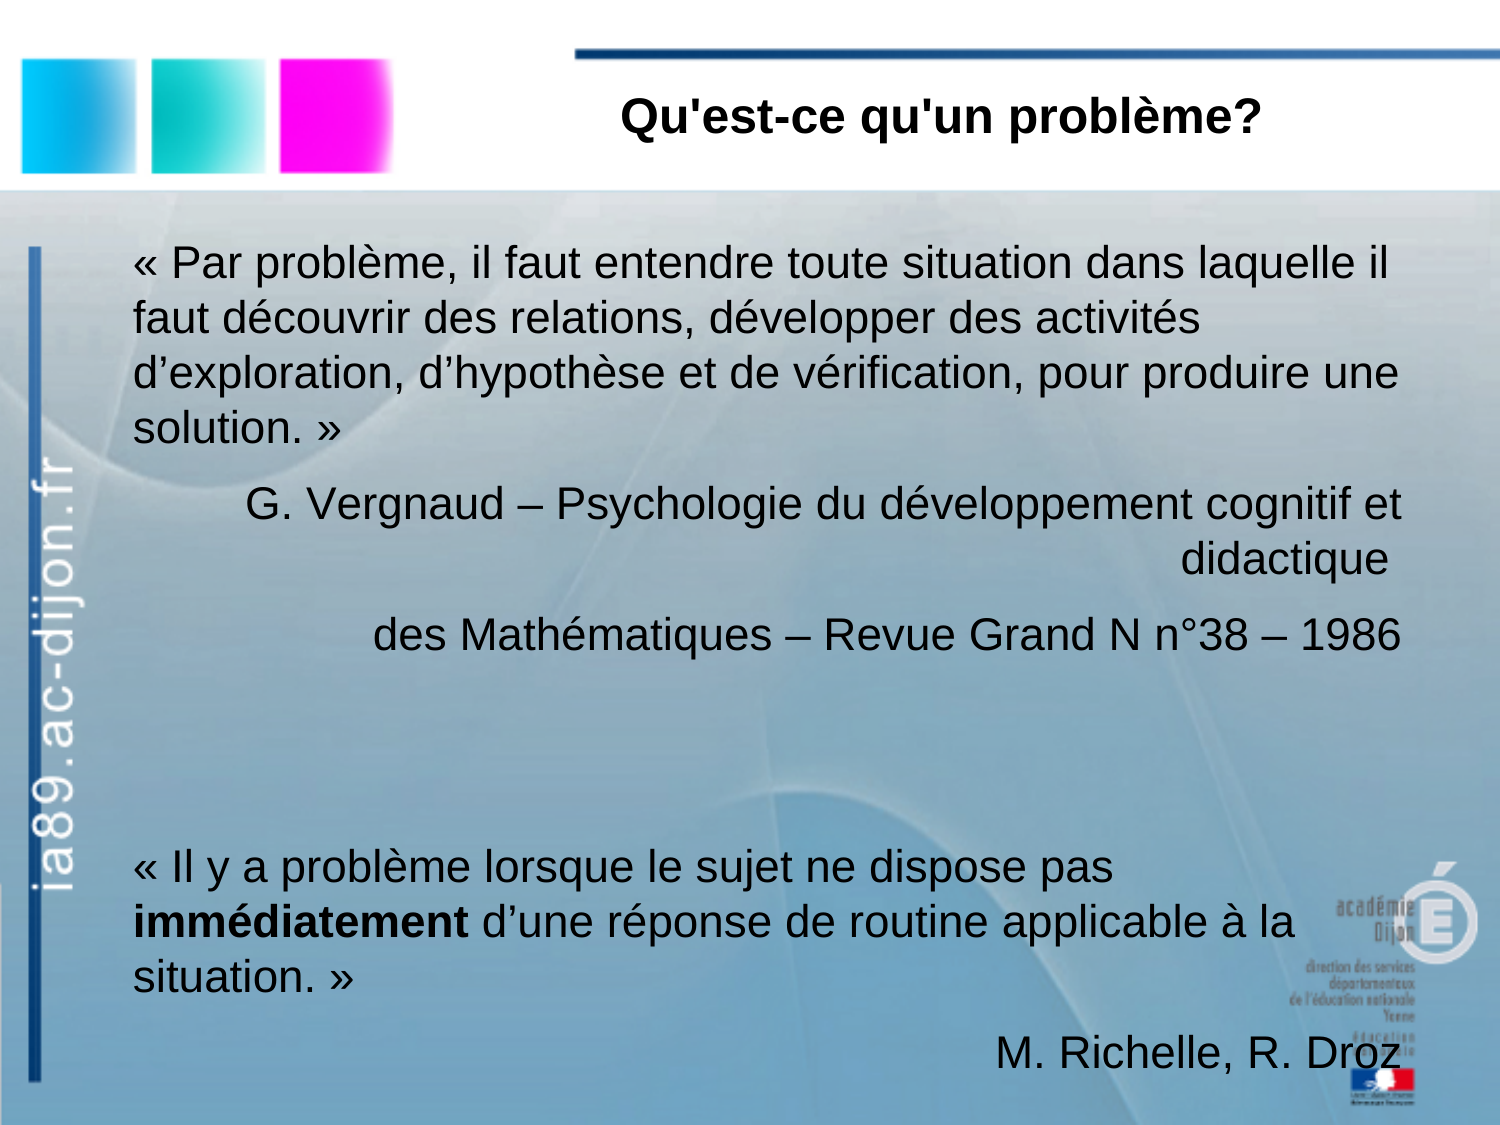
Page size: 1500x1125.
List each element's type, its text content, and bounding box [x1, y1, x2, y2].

title Qu'est-ce qu'un problème? [425, 42, 1459, 185]
text_box « Par problème, il faut entendre toute situation dans laquelle il faut découvrir des relations, développer des activités d’exploration, d’hypothèse et de vérification, pour produire une solution. » G. Vergnaud – Psychologie du développement cognitif et didactique des Mathématiques – Revue Grand N n°38 – 1986 « Il y a problème lorsque le sujet ne dispose pas immédiatement d’une réponse de routine applicable à la situation. » M. Richelle, R. Droz [118, 225, 1418, 1085]
picture [0, 0, 1500, 1125]
